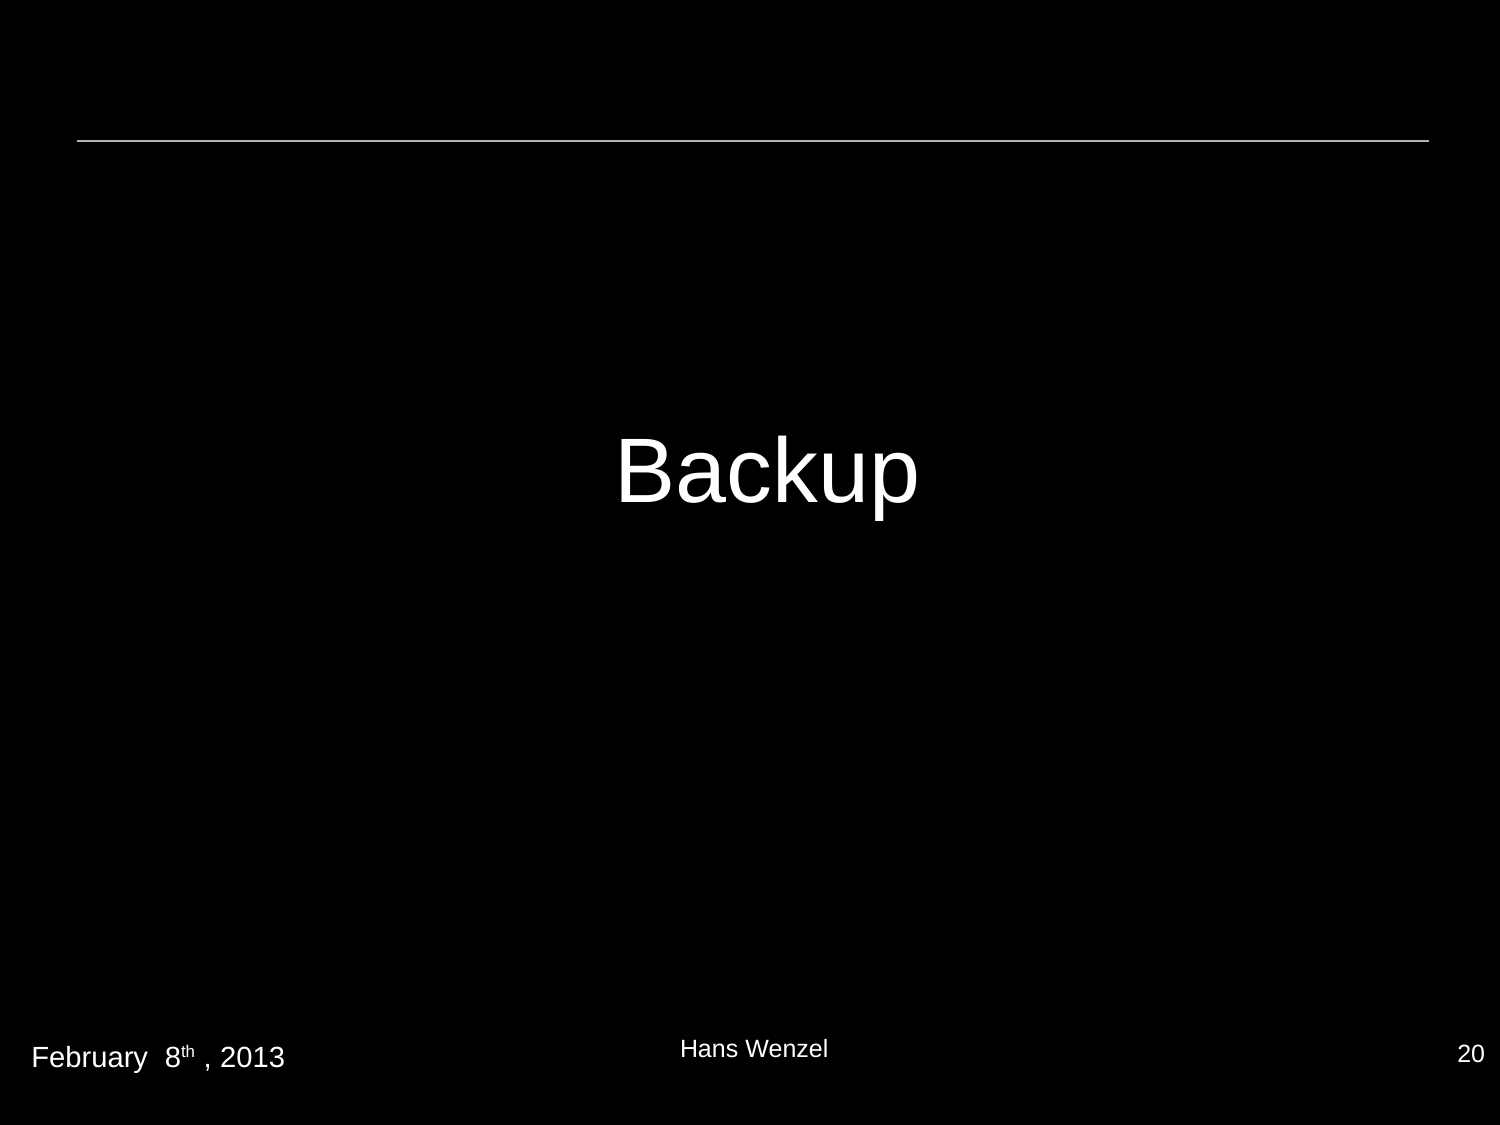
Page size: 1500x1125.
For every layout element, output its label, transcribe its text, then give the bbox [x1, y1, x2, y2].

text_box Backup [600, 412, 936, 530]
